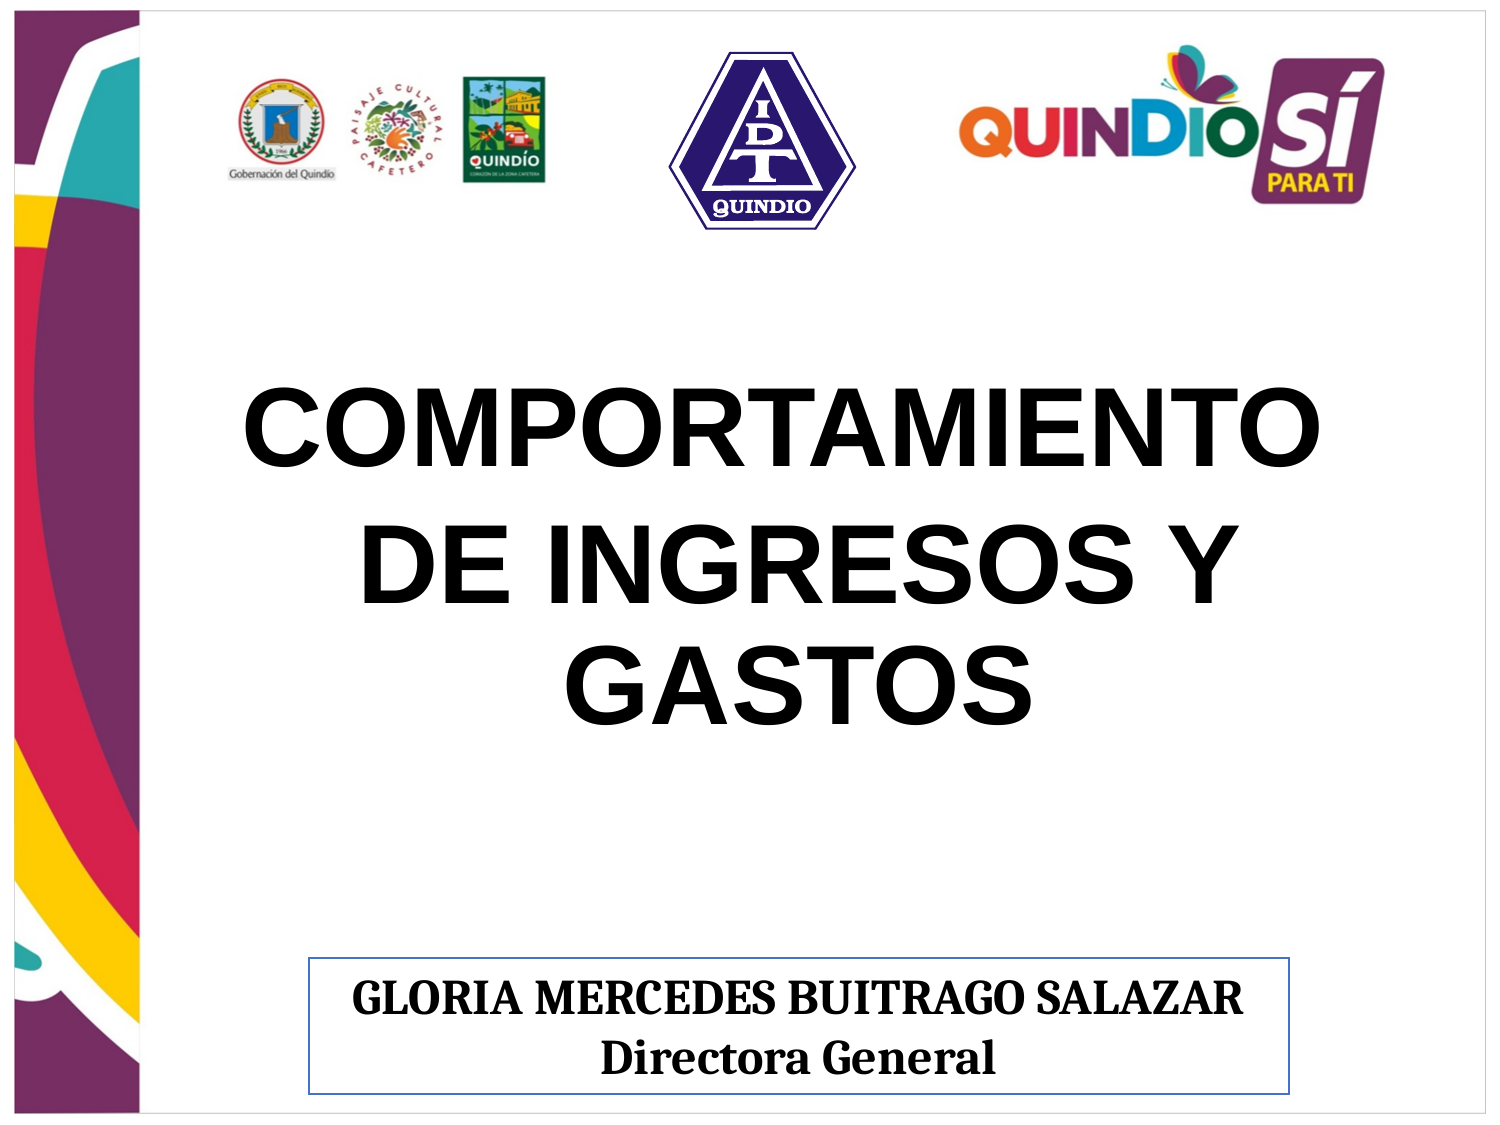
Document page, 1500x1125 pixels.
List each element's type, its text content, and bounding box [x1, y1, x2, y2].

text_box GLORIA MERCEDES BUITRAGO SALAZAR Directora General [308, 957, 1290, 1094]
picture [14, 10, 1486, 1114]
list COMPORTAMIENTO DE INGRESOS Y GASTOS [123, 361, 1474, 938]
